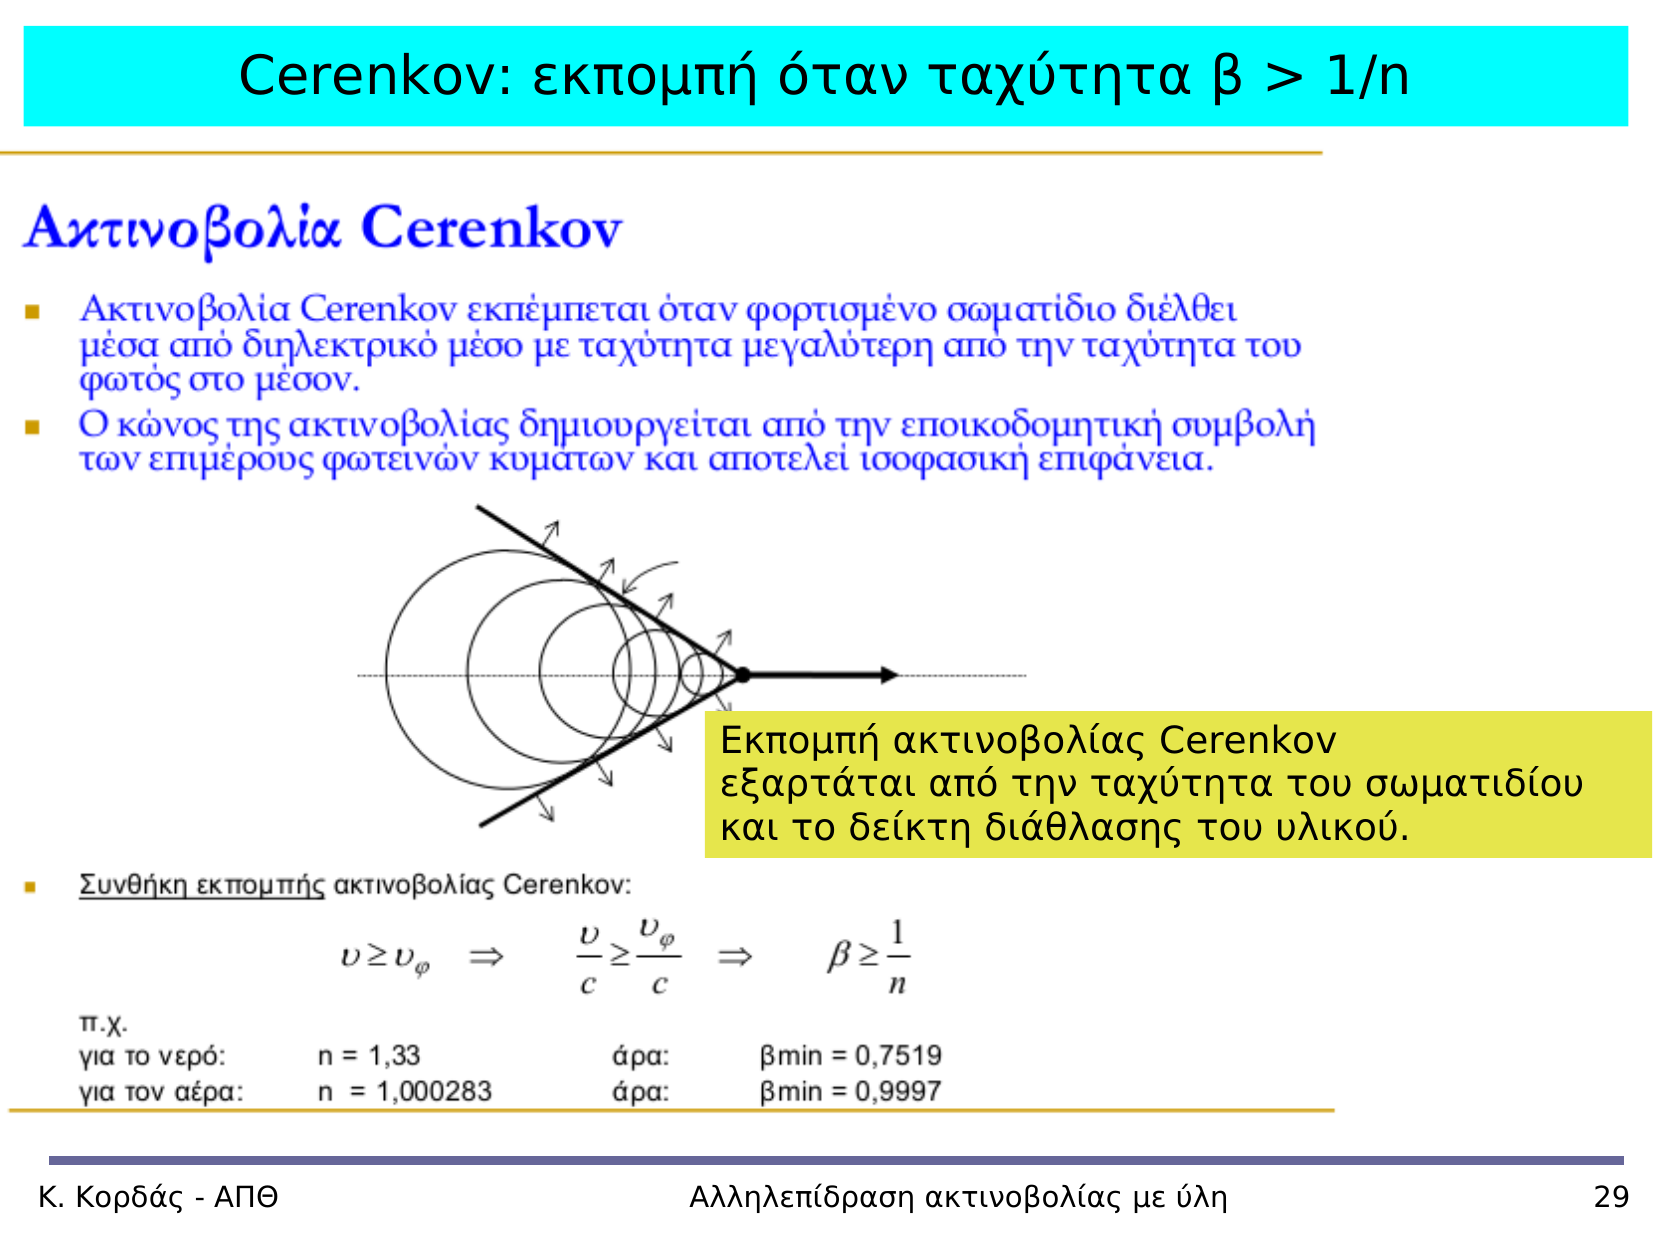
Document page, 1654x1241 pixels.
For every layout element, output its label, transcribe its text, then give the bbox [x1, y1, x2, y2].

text_box Εκπομπή ακτινοβολίας Cerenkov εξαρτάται από την ταχύτητα του σωματιδίου και το δείκτη διάθλασης του υλικού. [704, 711, 1653, 858]
title Cerenkov: εκπομπή όταν ταχύτητα β > 1/n [23, 25, 1629, 127]
picture [0, 134, 1373, 1131]
